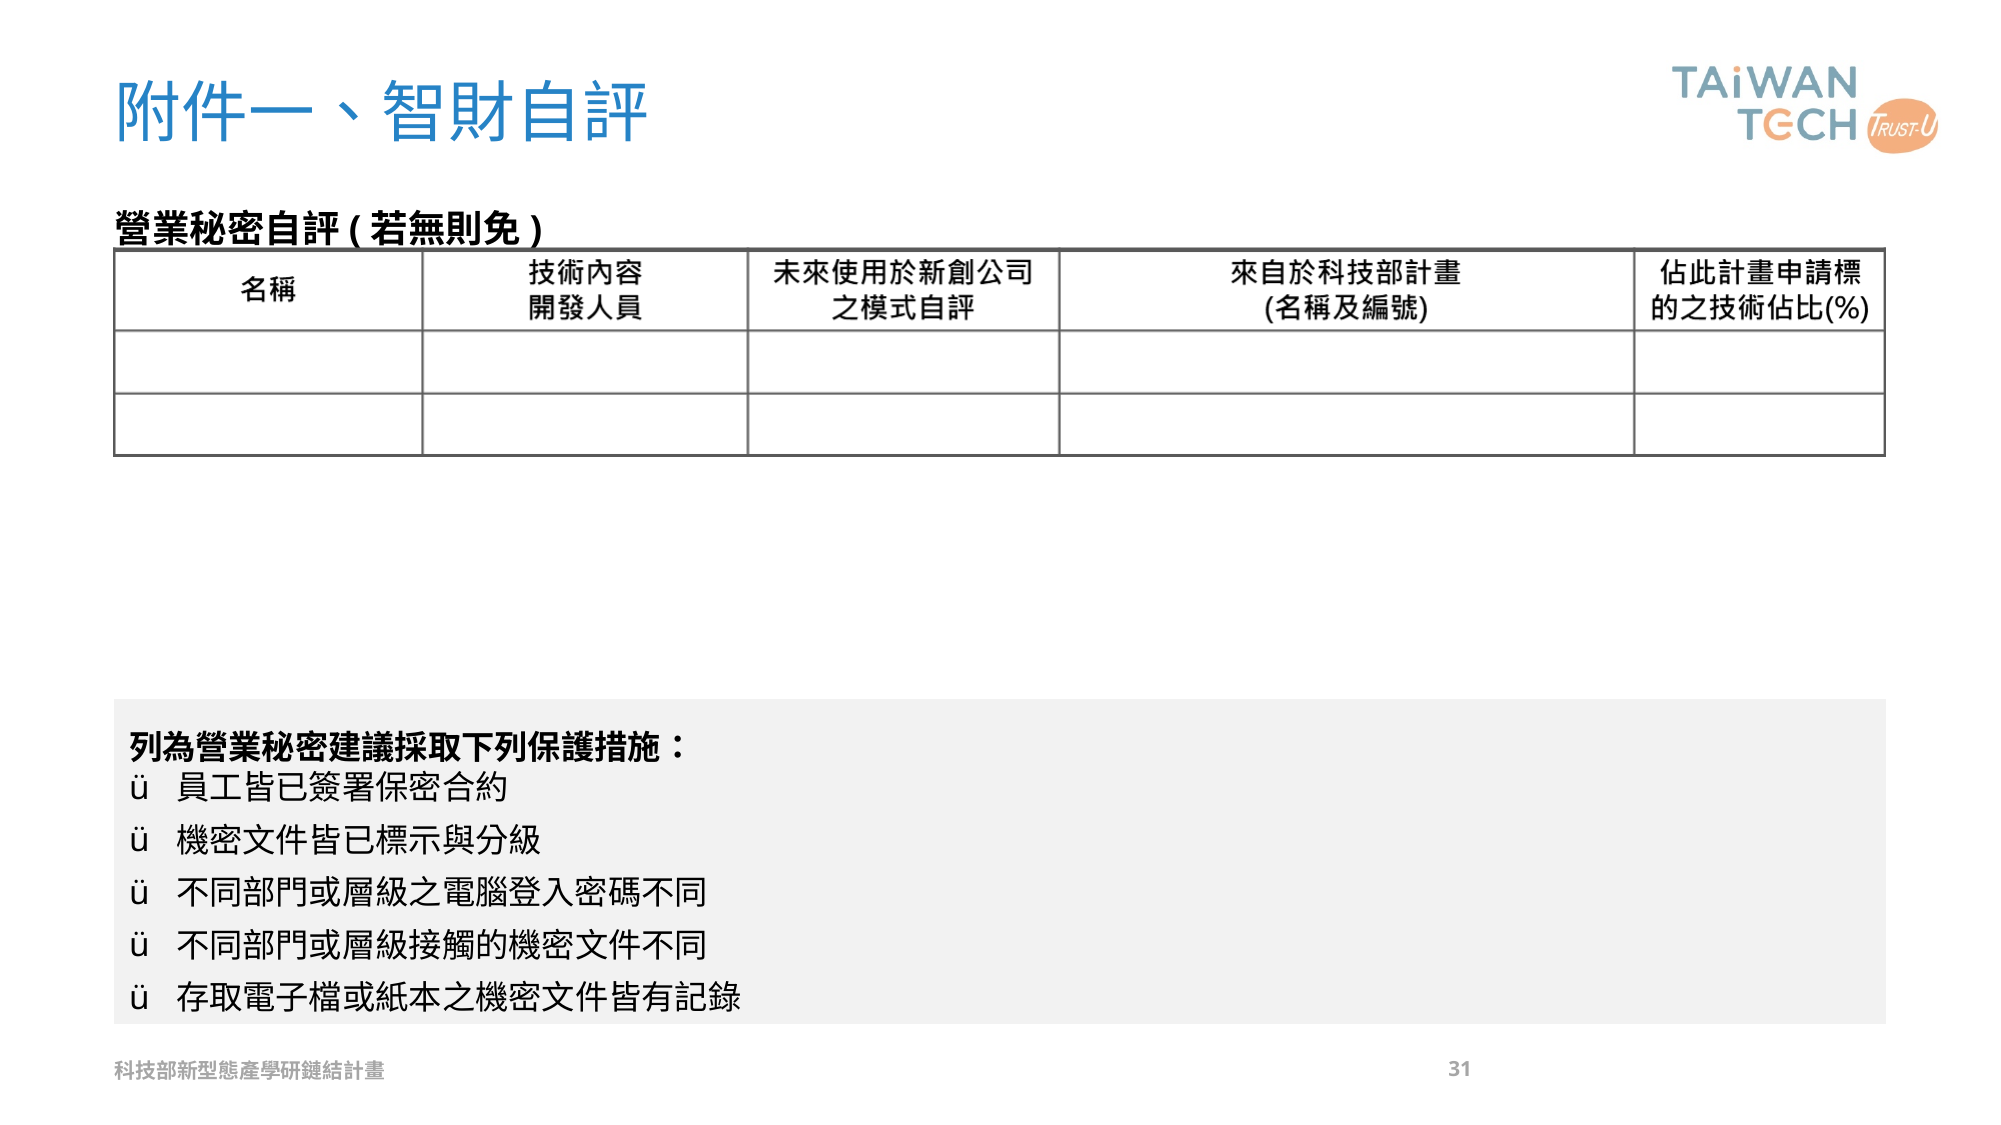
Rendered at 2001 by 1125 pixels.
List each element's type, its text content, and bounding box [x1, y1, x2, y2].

picture [113, 246, 1886, 458]
text_box 列為營業秘密建議採取下列保護措施： 員工皆已簽署保密合約 機密文件皆已標示與分級 不同部門或層級之電腦登入密碼不同 不同部門或層級接觸的機密文件不同 存取電子檔或紙本之機密文件皆有記錄 [114, 699, 1886, 1024]
title 附件一、智財自評 [99, 45, 1900, 174]
text_box 營業秘密自評(若無則免) [100, 175, 1862, 258]
text_box 30 [1433, 1040, 1900, 1101]
text_box 科技部新型態產學研鏈結計畫 [99, 1040, 567, 1101]
